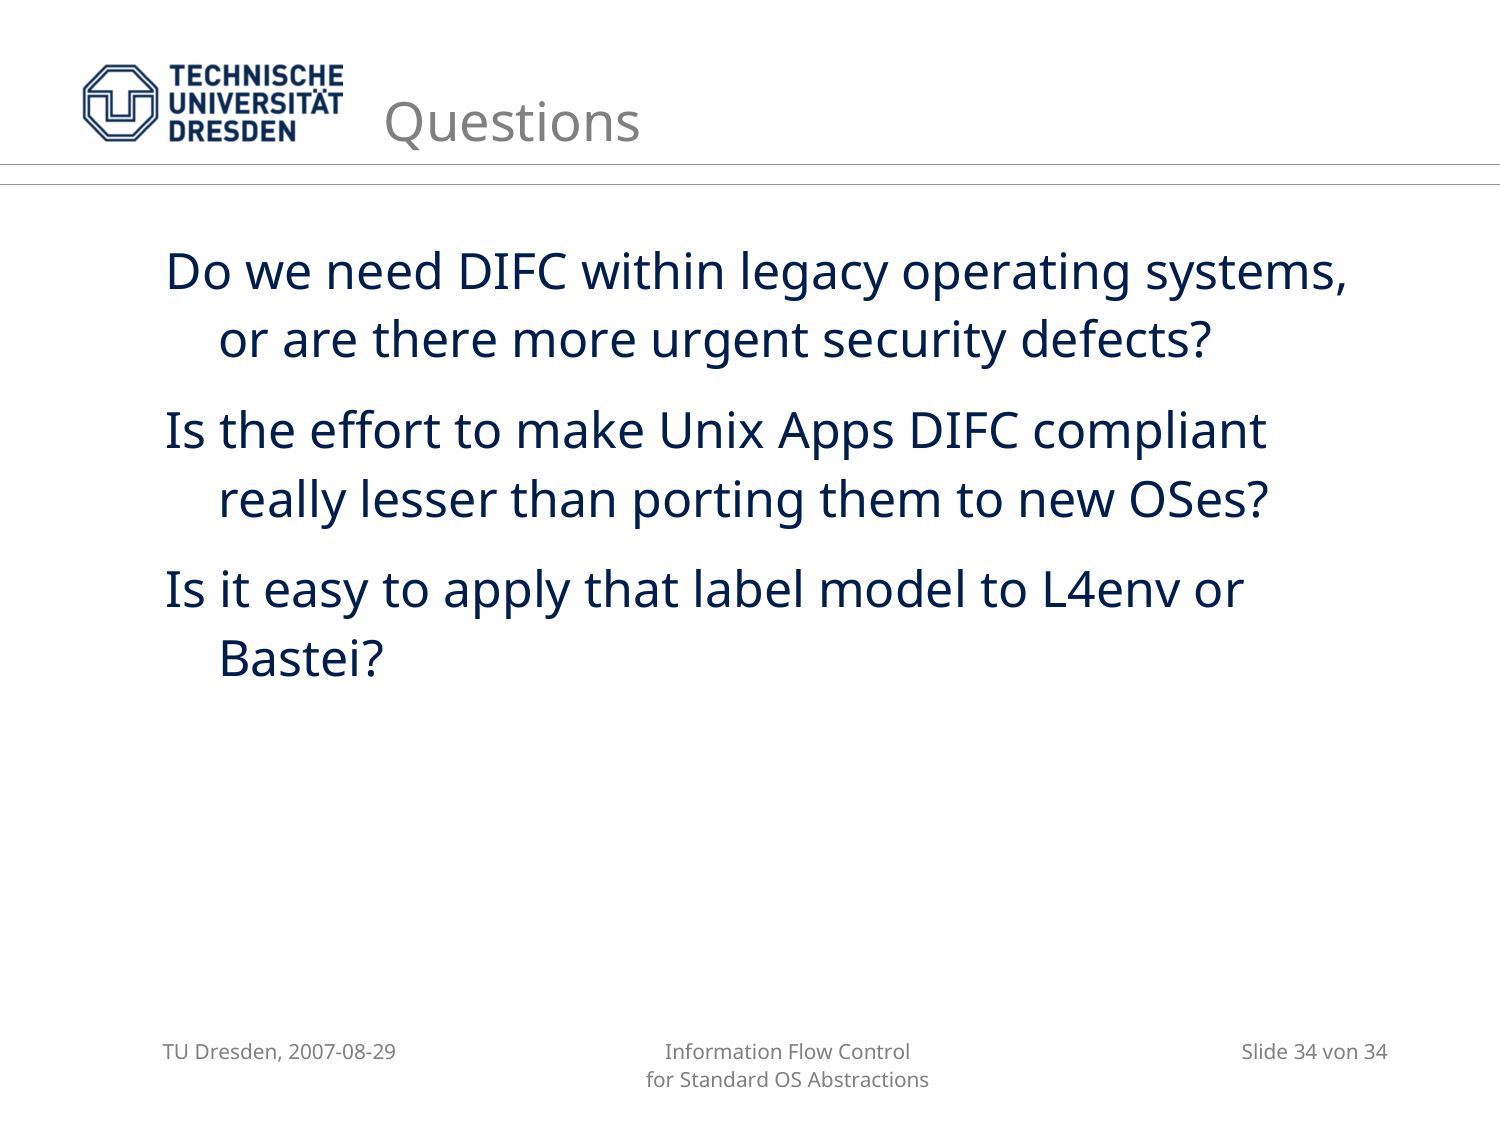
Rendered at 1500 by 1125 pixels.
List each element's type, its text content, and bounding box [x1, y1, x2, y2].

list Do we need DIFC within legacy operating systems, or are there more urgent security defects? Is the effort to make Unix Apps DIFC compliant really lesser than porting them to new OSes? Is it easy to apply that label model to L4env or Bastei? [162, 236, 1388, 990]
picture [82, 64, 343, 142]
title Questions [383, 87, 1468, 154]
